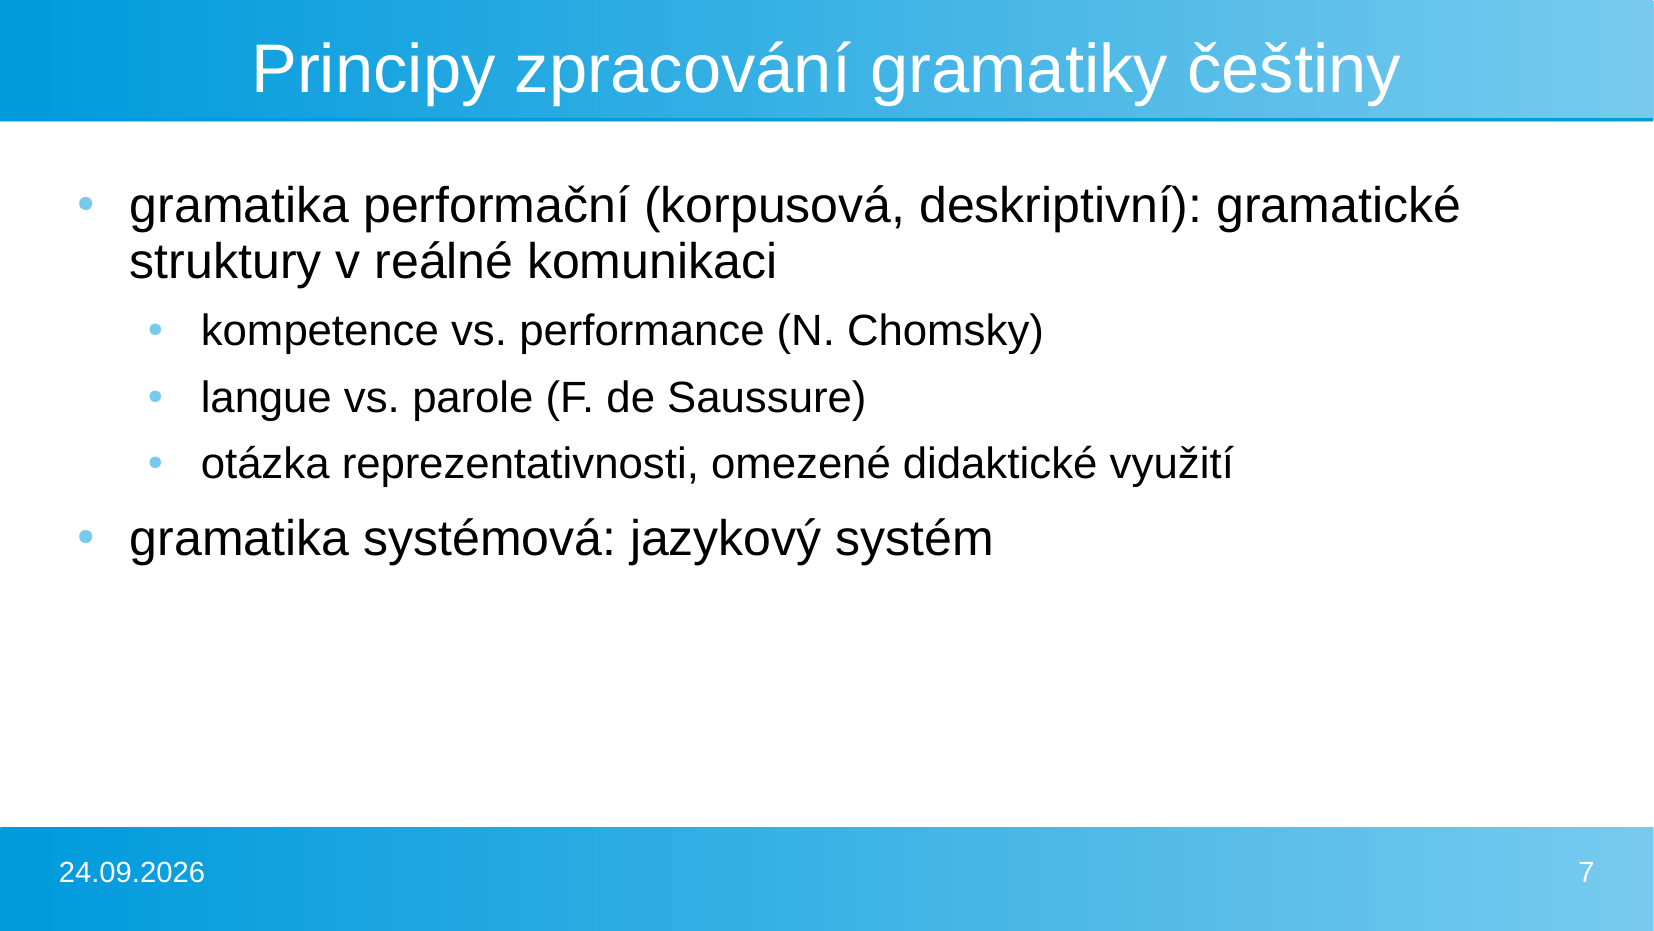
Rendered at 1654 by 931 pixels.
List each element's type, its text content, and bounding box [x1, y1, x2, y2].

list gramatika performační (korpusová, deskriptivní): gramatické struktury v reálné komunikaci kompetence vs. performance (N. Chomsky) langue vs. parole (F. de Saussure) otázka reprezentativnosti, omezené didaktické využití gramatika systémová: jazykový systém [59, 177, 1595, 768]
title Principy zpracování gramatiky češtiny [59, 29, 1595, 108]
